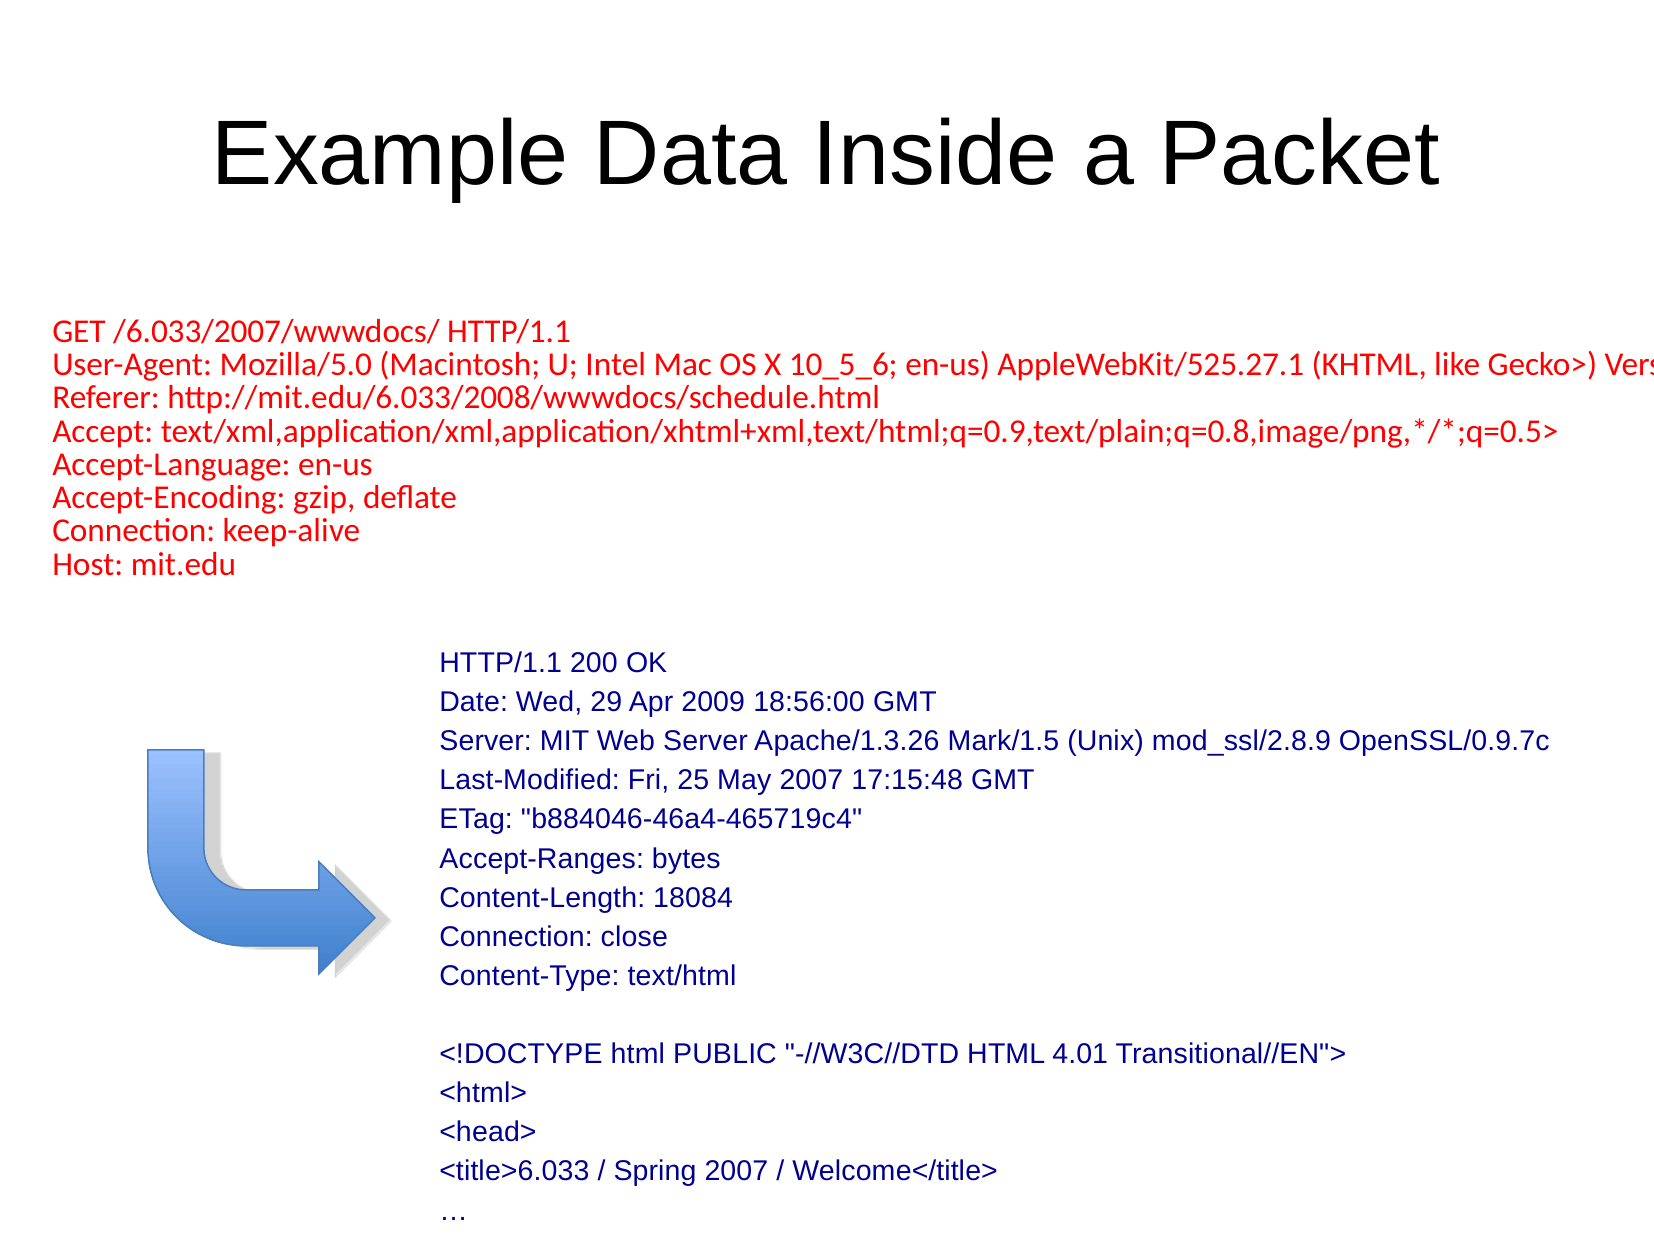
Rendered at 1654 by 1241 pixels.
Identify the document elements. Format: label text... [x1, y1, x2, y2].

title Example Data Inside a Packet [82, 49, 1571, 257]
list HTTP/1.1 200 OK Date: Wed, 29 Apr 2009 18:56:00 GMT Server: MIT Web Server Apache/1.3.26 Mark/1.5 (Unix) mod_ssl/2.8.9 OpenSSL/0.9.7c Last-Modified: Fri, 25 May 2007 17:15:48 GMT ETag: "b884046-46a4-465719c4" Accept-Ranges: bytes Content-Length: 18084 Connection: close Content-Type: text/html <!DOCTYPE html PUBLIC "-//W3C//DTD HTML 4.01 Transitional//EN"> <html> <head> <title>6.033 / Spring 2007 / Welcome</title> … [424, 600, 1654, 1234]
text_box [147, 749, 376, 974]
text_box GET /6.033/2007/wwwdocs/ HTTP/1.1 User-Agent: Mozilla/5.0 (Macintosh; U; Intel Mac OS X 10_5_6; en-us) AppleWebKit/525.27.1 (KHTML, like Gecko>) Version/3.2.1 Safari/525.27.1 Referer: http://mit.edu/6.033/2008/wwwdocs/schedule.html Accept: text/xml,application/xml,application/xhtml+xml,text/html;q=0.9,text/plain;q=0.8,image/png,*/*;q=0.5> Accept-Language: en-us Accept-Encoding: gzip, deflate Connection: keep-alive Host: mit.edu [37, 309, 1654, 592]
